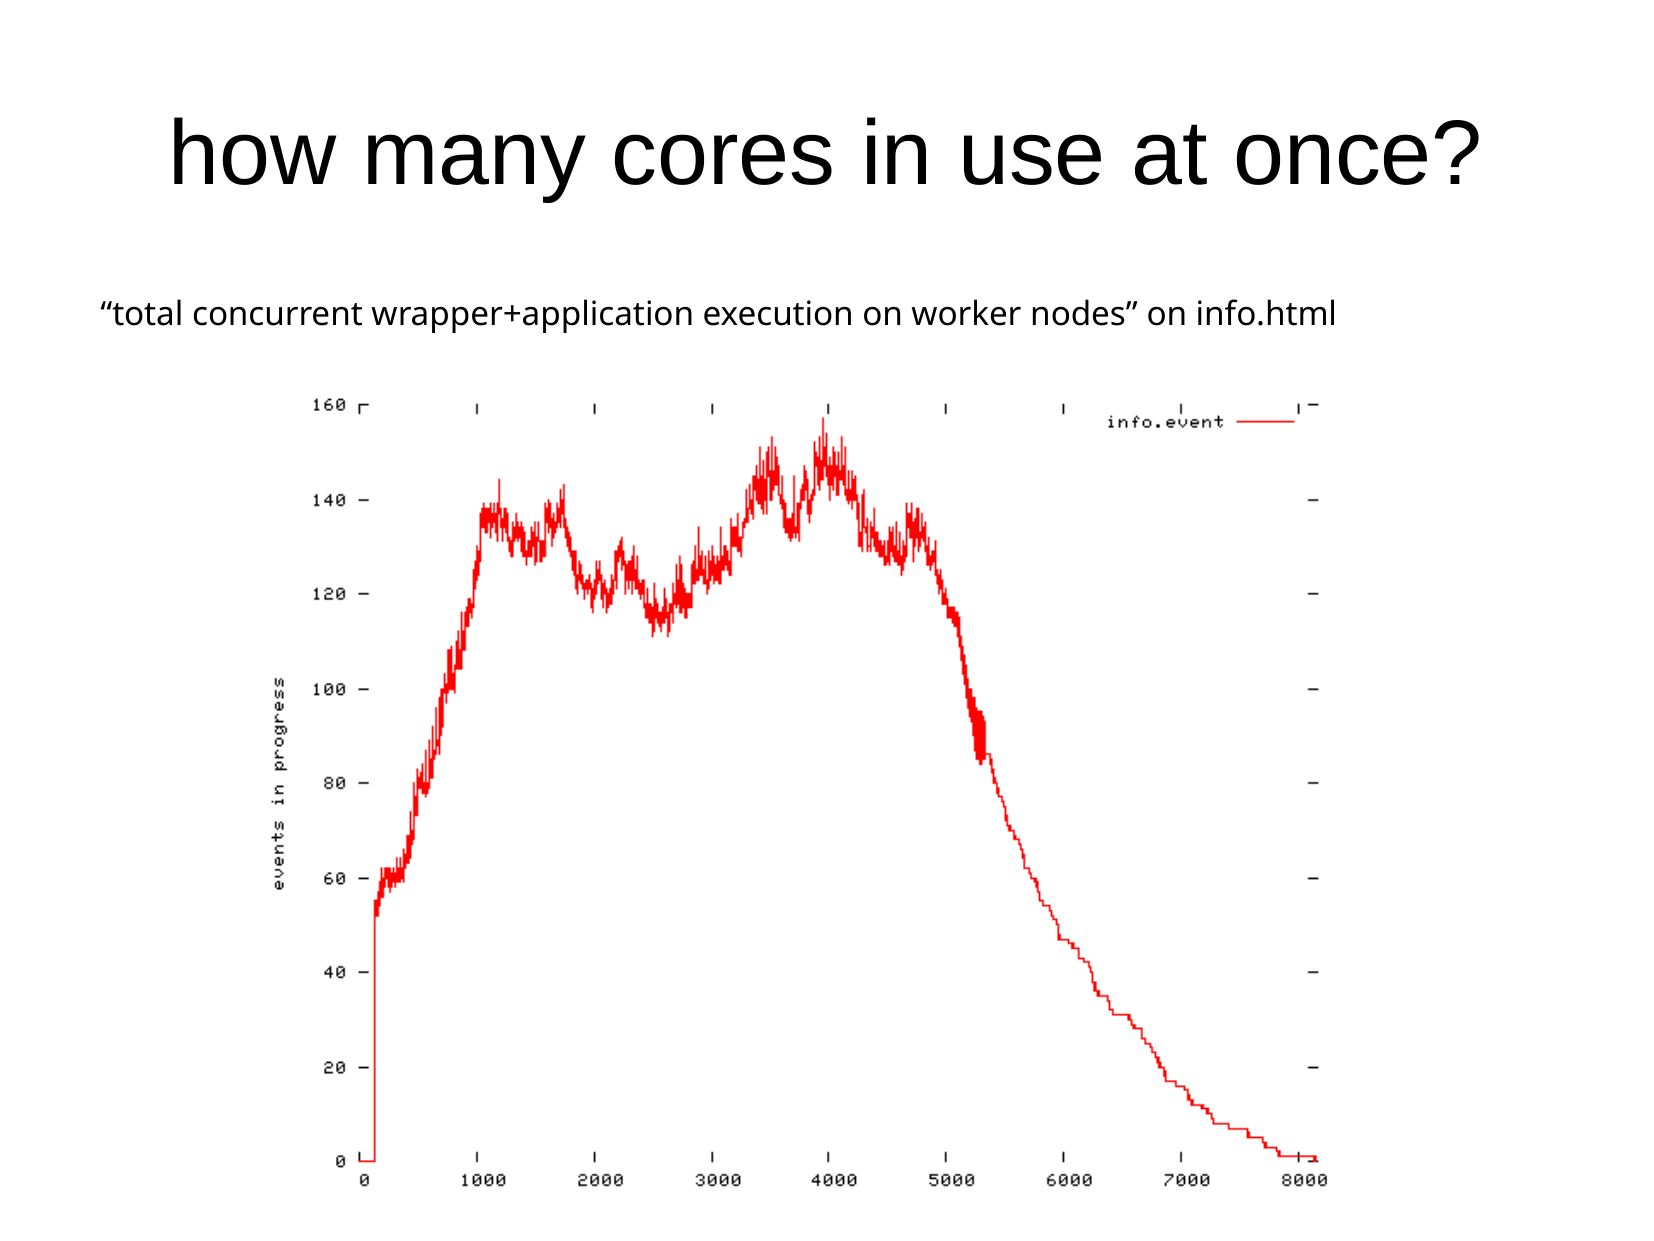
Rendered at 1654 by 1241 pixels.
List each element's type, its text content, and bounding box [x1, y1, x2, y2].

picture [260, 382, 1351, 1201]
list “total concurrent wrapper+application execution on worker nodes” on info.html [82, 290, 1571, 1094]
title how many cores in use at once? [82, 49, 1571, 257]
